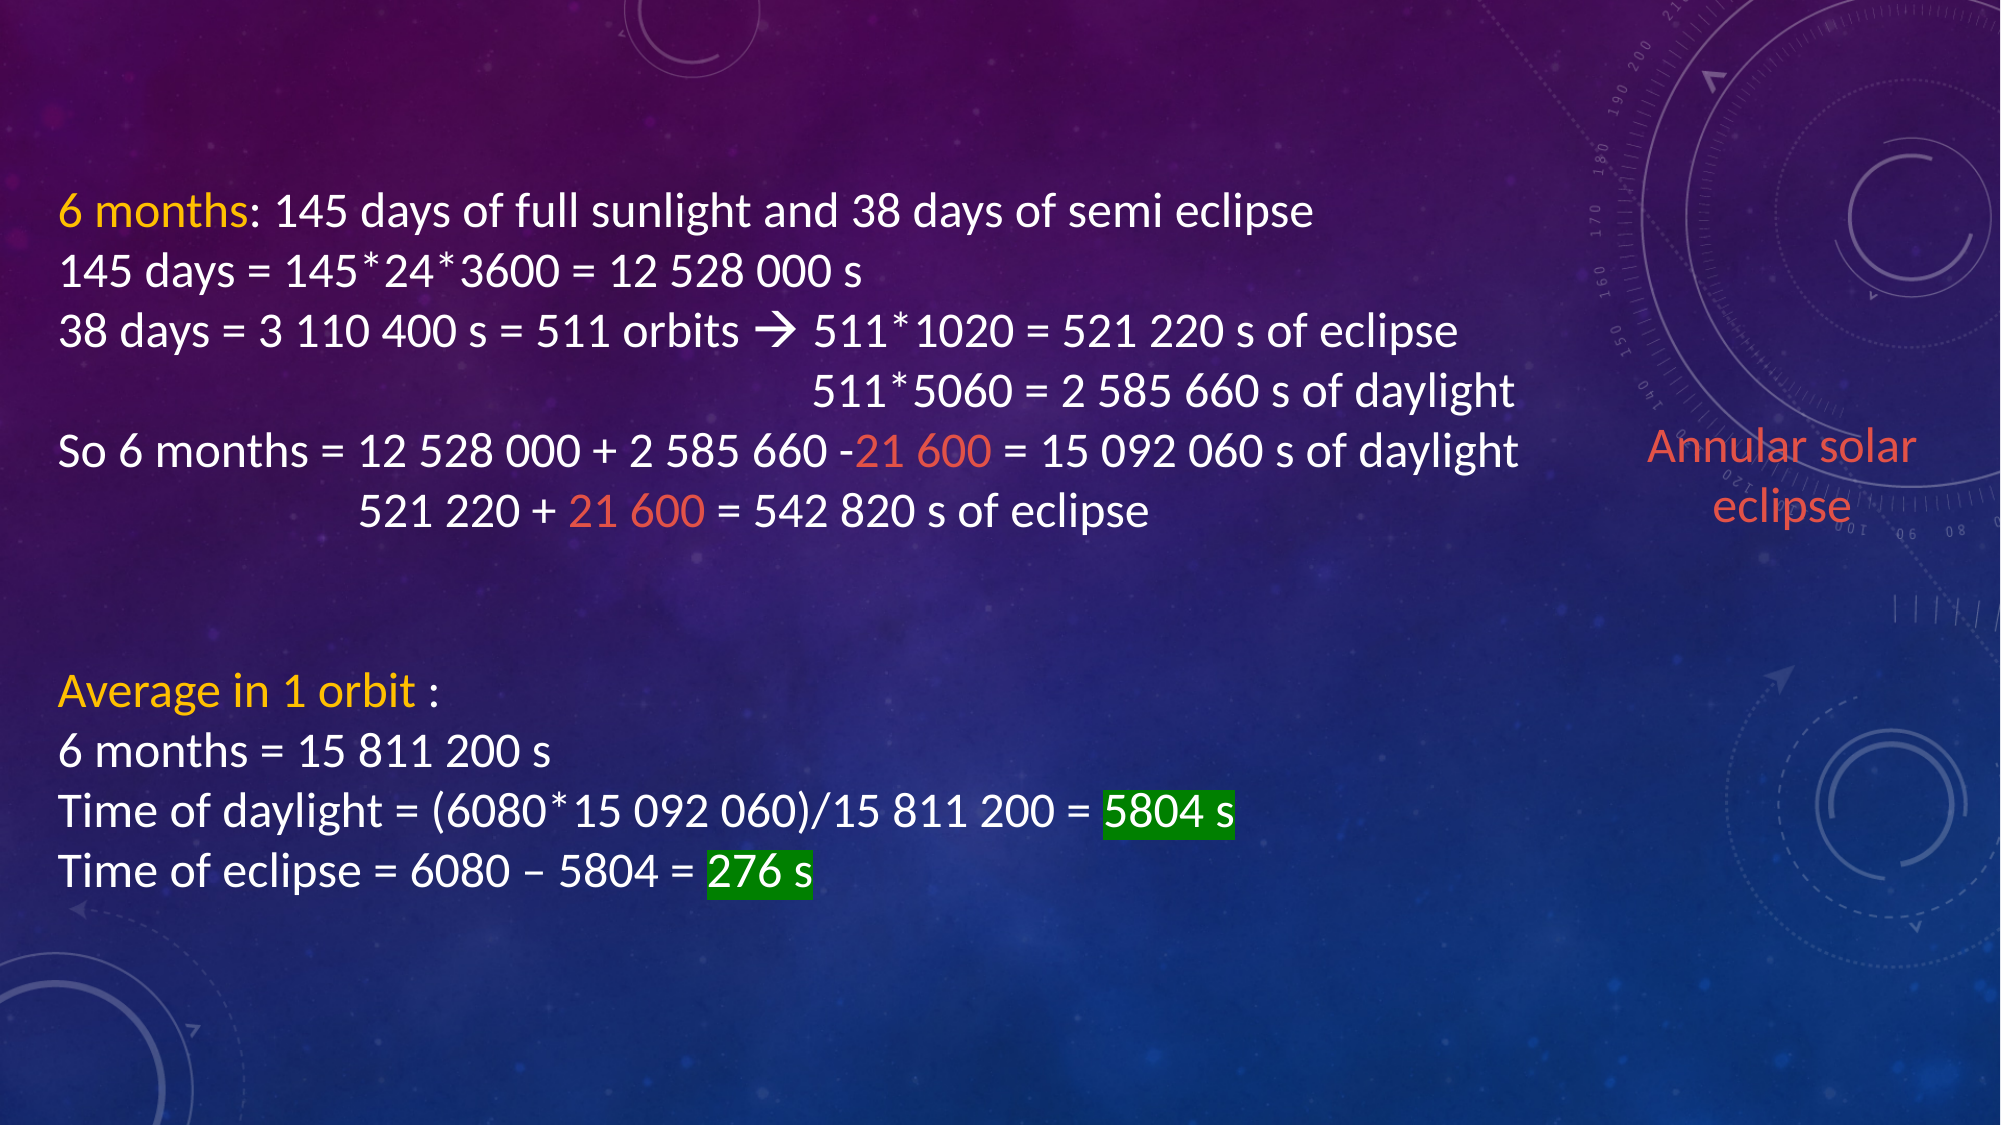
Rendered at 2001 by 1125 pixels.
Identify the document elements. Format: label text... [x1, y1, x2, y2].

text_box Annular solar eclipse [1607, 405, 1958, 542]
text_box 6 months: 145 days of full sunlight and 38 days of semi eclipse 145 days = 145*24*3600 = 12 528 000 s 38 days = 3 110 400 s = 511 orbits  511*1020 = 521 220 s of eclipse 511*5060 = 2 585 660 s of daylight So 6 months = 12 528 000 + 2 585 660 -21 600 = 15 092 060 s of daylight 521 220 + 21 600 = 542 820 s of eclipse Average in 1 orbit : 6 months = 15 811 200 s Time of daylight = (6080*15 092 060)/15 811 200 = 5804 s Time of eclipse = 6080 – 5804 = 276 s [42, 170, 1958, 913]
